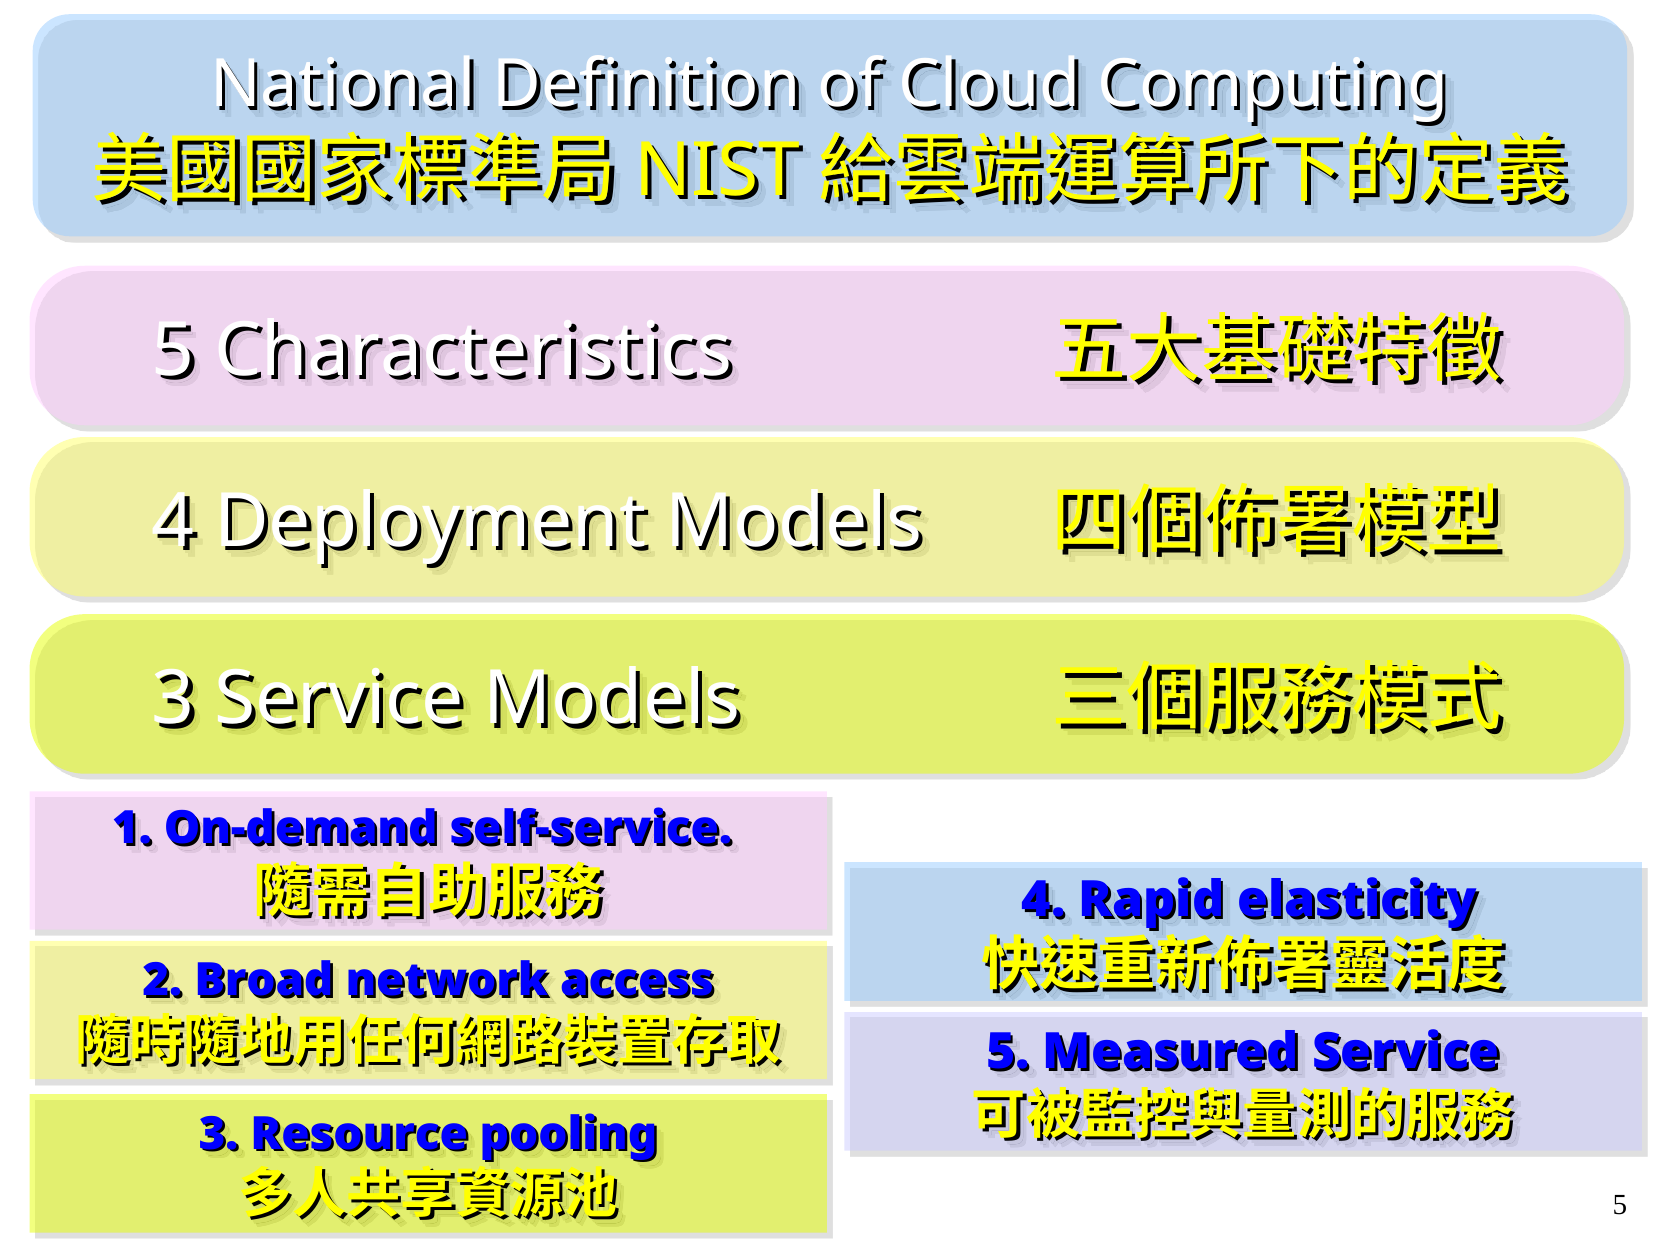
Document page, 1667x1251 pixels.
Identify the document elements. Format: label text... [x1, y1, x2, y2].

text_box 3 Service Models 三個服務模式 [29, 614, 1625, 774]
text_box 5 Characteristics 五大基礎特徵 [29, 265, 1625, 426]
text_box 4. Rapid elasticity 快速重新佈署靈活度 [844, 862, 1642, 1001]
text_box 1. On-demand self-service. 隨需自助服務 [29, 791, 827, 930]
text_box 2. Broad network access 隨時隨地用任何網路裝置存取 [29, 940, 827, 1080]
text_box 4 Deployment Models 四個佈署模型 [29, 437, 1625, 597]
text_box National Definition of Cloud Computing 美國國家標準局NIST給雲端運算所下的定義 [32, 14, 1628, 237]
text_box 5. Measured Service 可被監控與量測的服務 [844, 1012, 1642, 1151]
text_box 3. Resource pooling 多人共享資源池 [29, 1094, 827, 1233]
